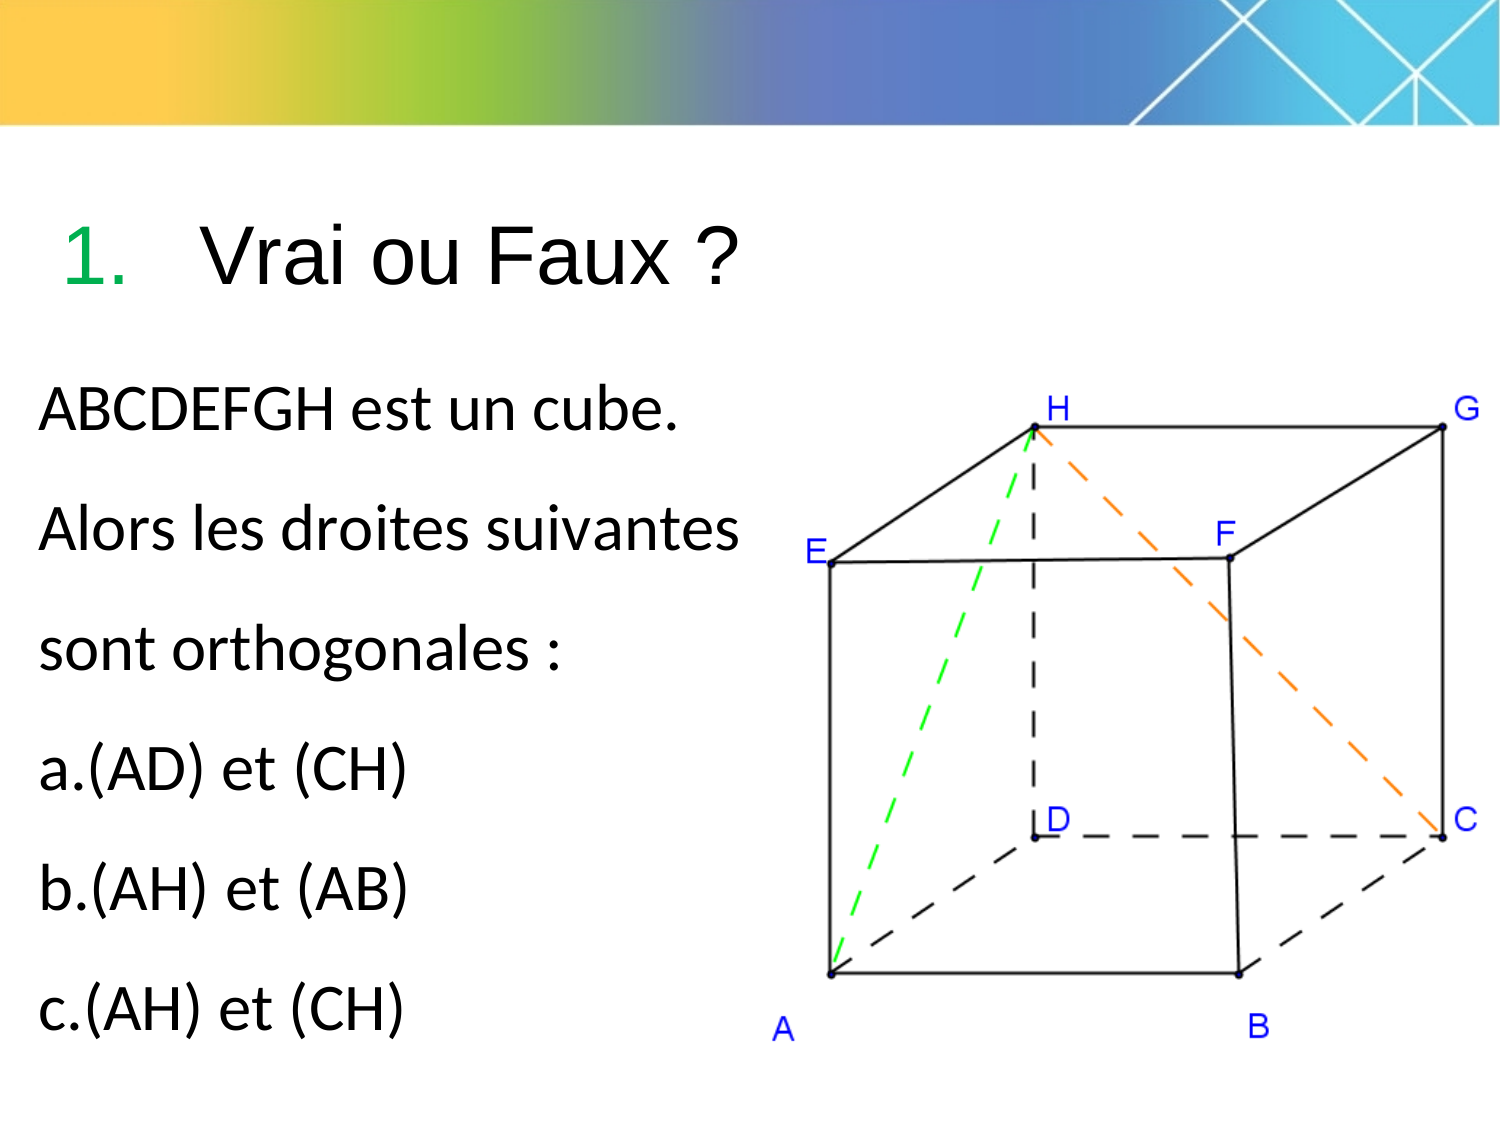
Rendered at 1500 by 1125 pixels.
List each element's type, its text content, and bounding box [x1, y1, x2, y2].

text_box Vrai ou Faux ? [46, 164, 1500, 339]
picture [761, 374, 1500, 1079]
text_box ABCDEFGH est un cube. Alors les droites suivantes sont orthogonales : (AD) et (CH) (AH) et (AB) (AH) et (CH) [23, 316, 856, 1052]
picture [0, 0, 1500, 127]
